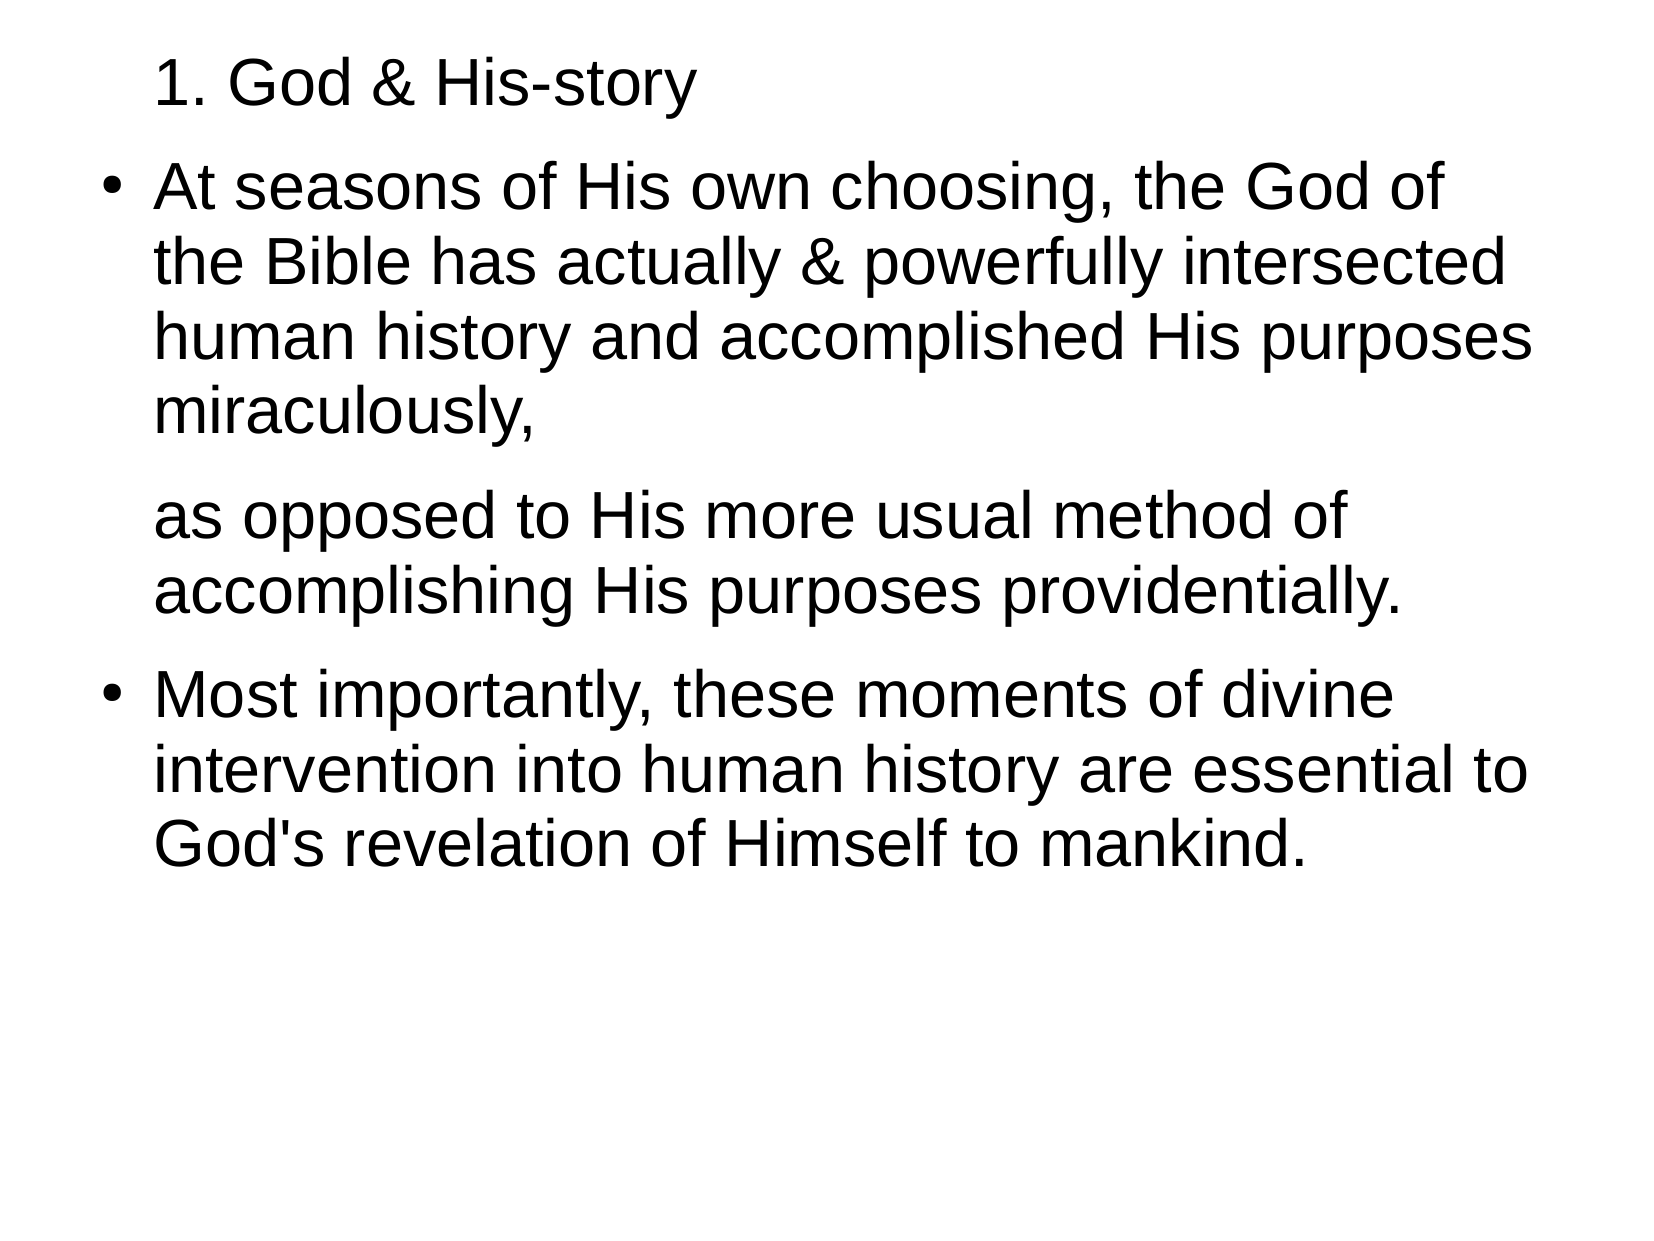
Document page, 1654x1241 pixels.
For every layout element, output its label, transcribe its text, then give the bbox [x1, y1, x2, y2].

list 1. God & His-story At seasons of His own choosing, the God of the Bible has actually & powerfully intersected human history and accomplished His purposes miraculously, as opposed to His more usual method of accomplishing His purposes providentially. Most importantly, these moments of divine intervention into human history are essential to God's revelation of Himself to mankind. [82, 45, 1538, 1171]
